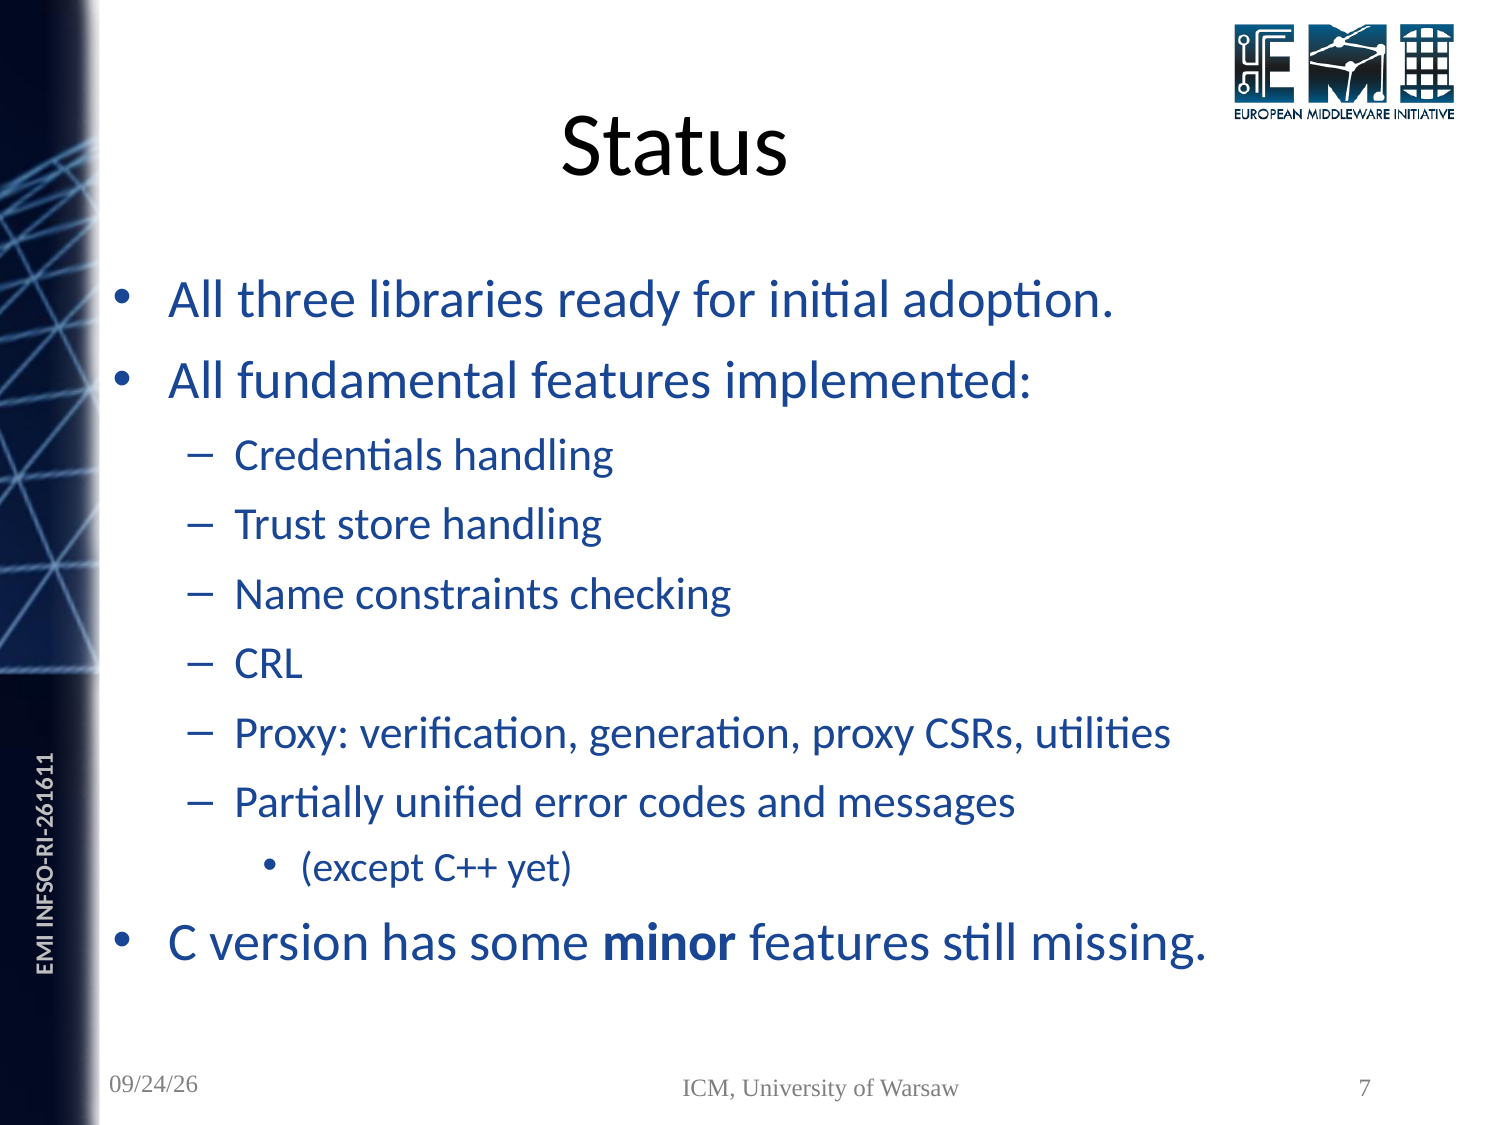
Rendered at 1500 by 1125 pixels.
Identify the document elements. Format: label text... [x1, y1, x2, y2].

picture [0, 0, 111, 1125]
list All three libraries ready for initial adoption. All fundamental features implemented: Credentials handling Trust store handling Name constraints checking CRL Proxy: verification, generation, proxy CSRs, utilities Partially unified error codes and messages (except C++ yet) C version has some minor features still missing. [112, 263, 1425, 1036]
title Status [112, 44, 1238, 233]
picture [1185, 8, 1500, 140]
